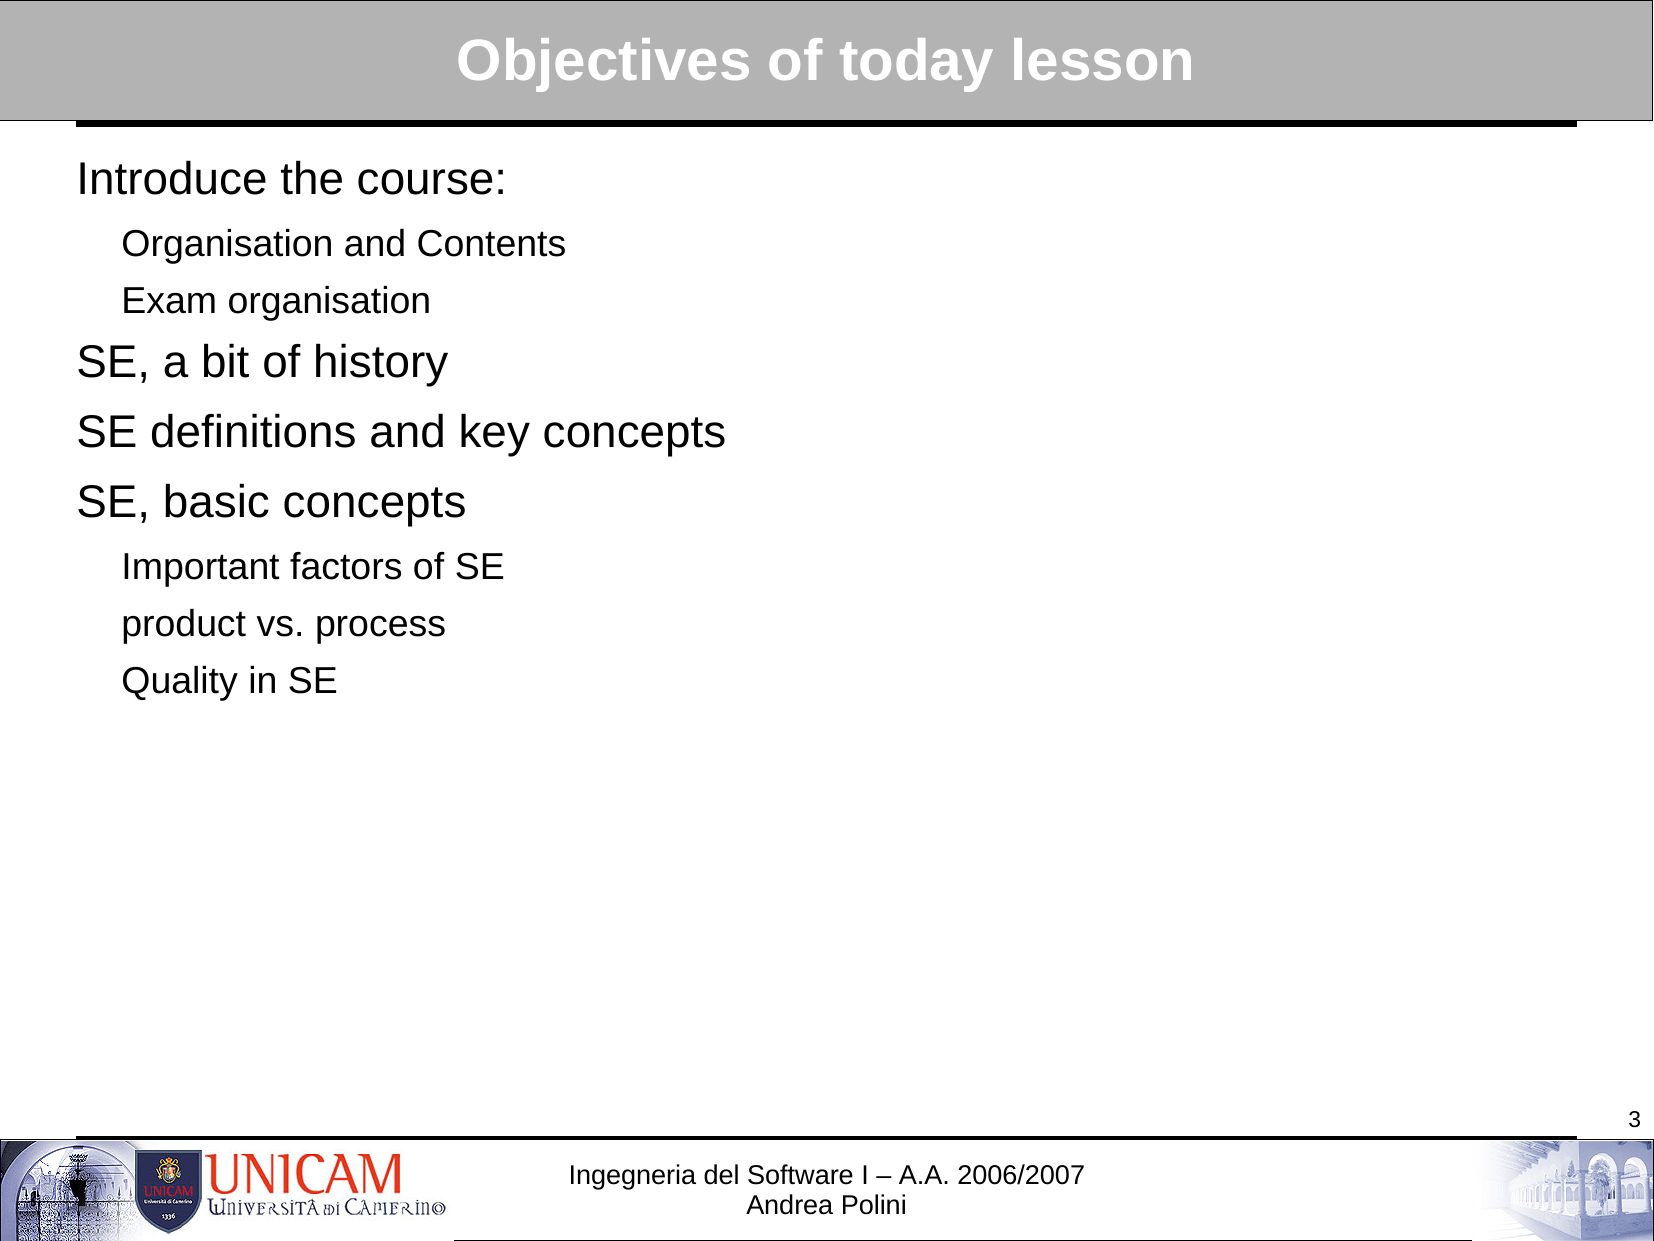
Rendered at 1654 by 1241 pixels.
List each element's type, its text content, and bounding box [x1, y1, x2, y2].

picture [1472, 1141, 1653, 1241]
title Objectives of today lesson [0, 0, 1653, 121]
picture [0, 1141, 454, 1241]
list Introduce the course: Organisation and Contents Exam organisation SE, a bit of history SE definitions and key concepts SE, basic concepts Important factors of SE product vs. process Quality in SE [76, 152, 1577, 852]
